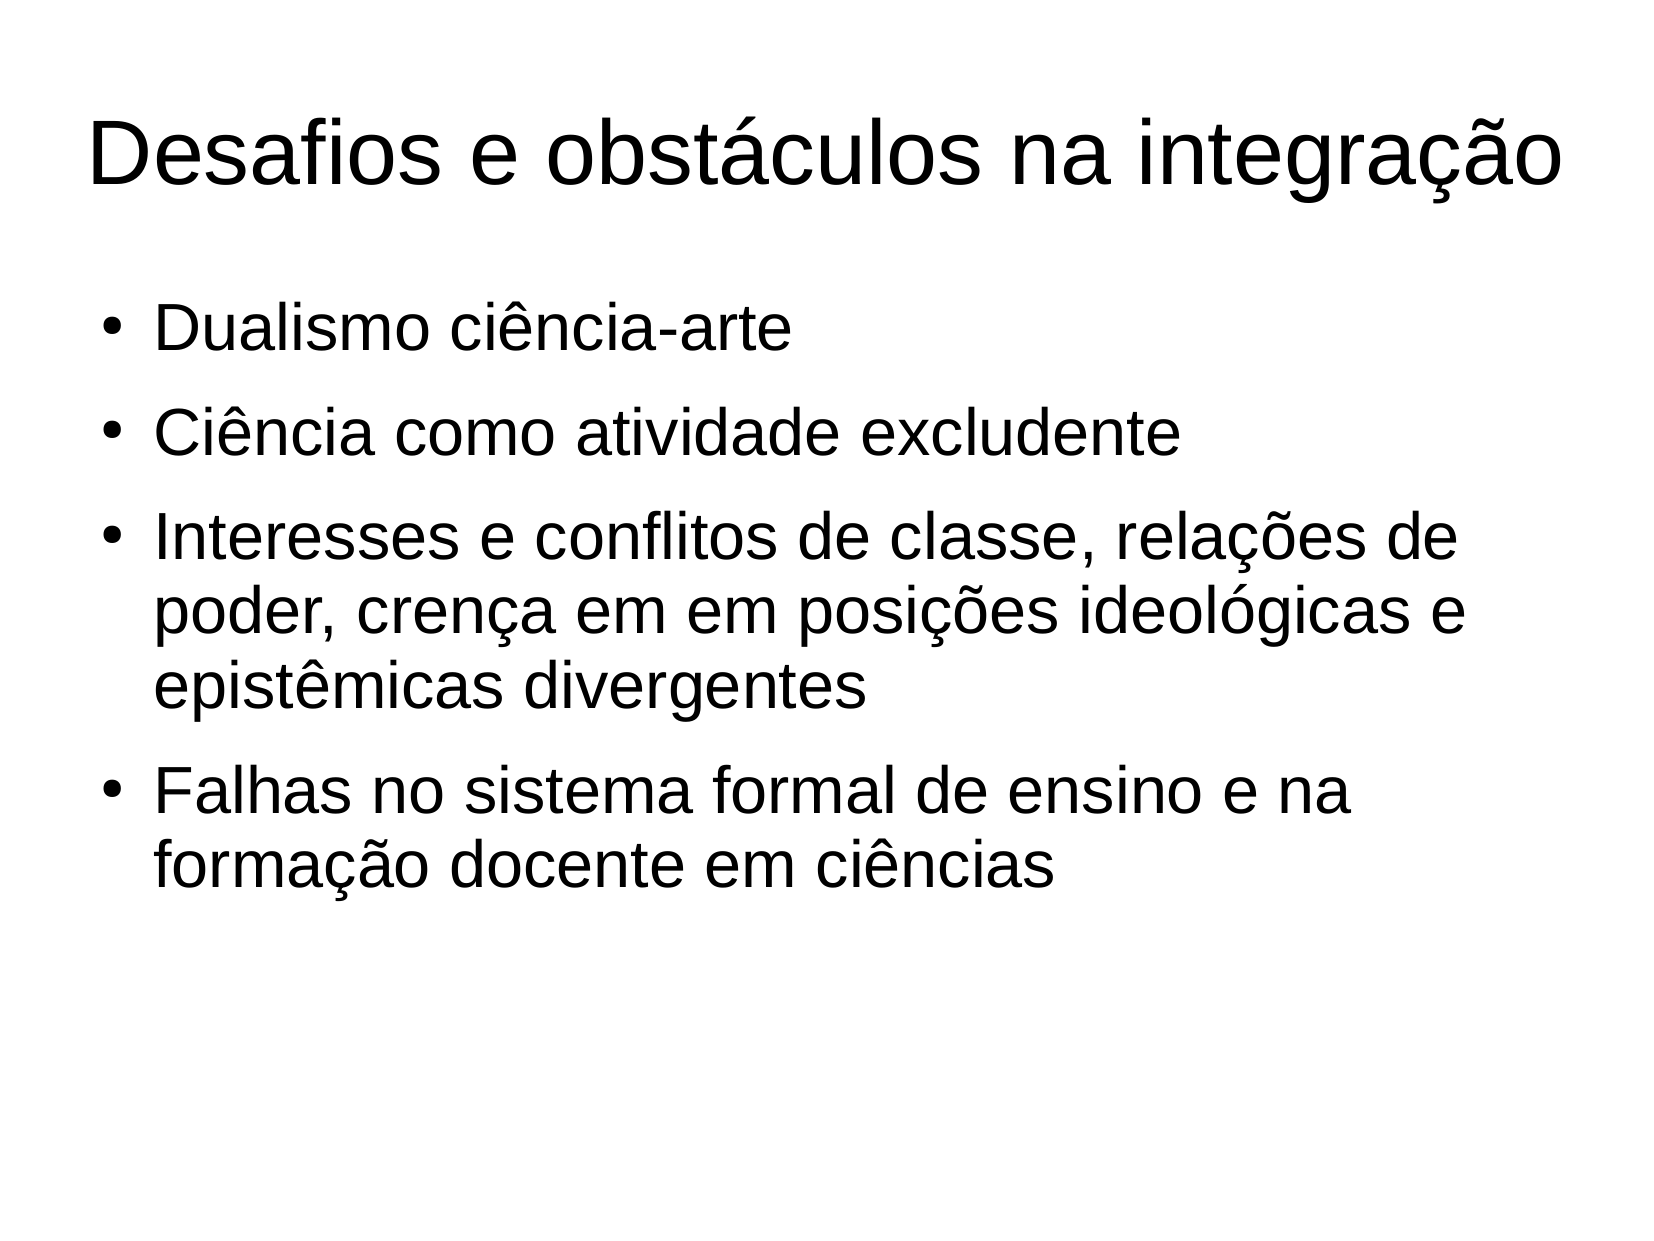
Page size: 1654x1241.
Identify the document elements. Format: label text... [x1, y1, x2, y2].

title Desafios e obstáculos na integração [82, 49, 1571, 257]
list Dualismo ciência-arte Ciência como atividade excludente Interesses e conflitos de classe, relações de poder, crença em em posições ideológicas e epistêmicas divergentes Falhas no sistema formal de ensino e na formação docente em ciências [82, 290, 1571, 1010]
